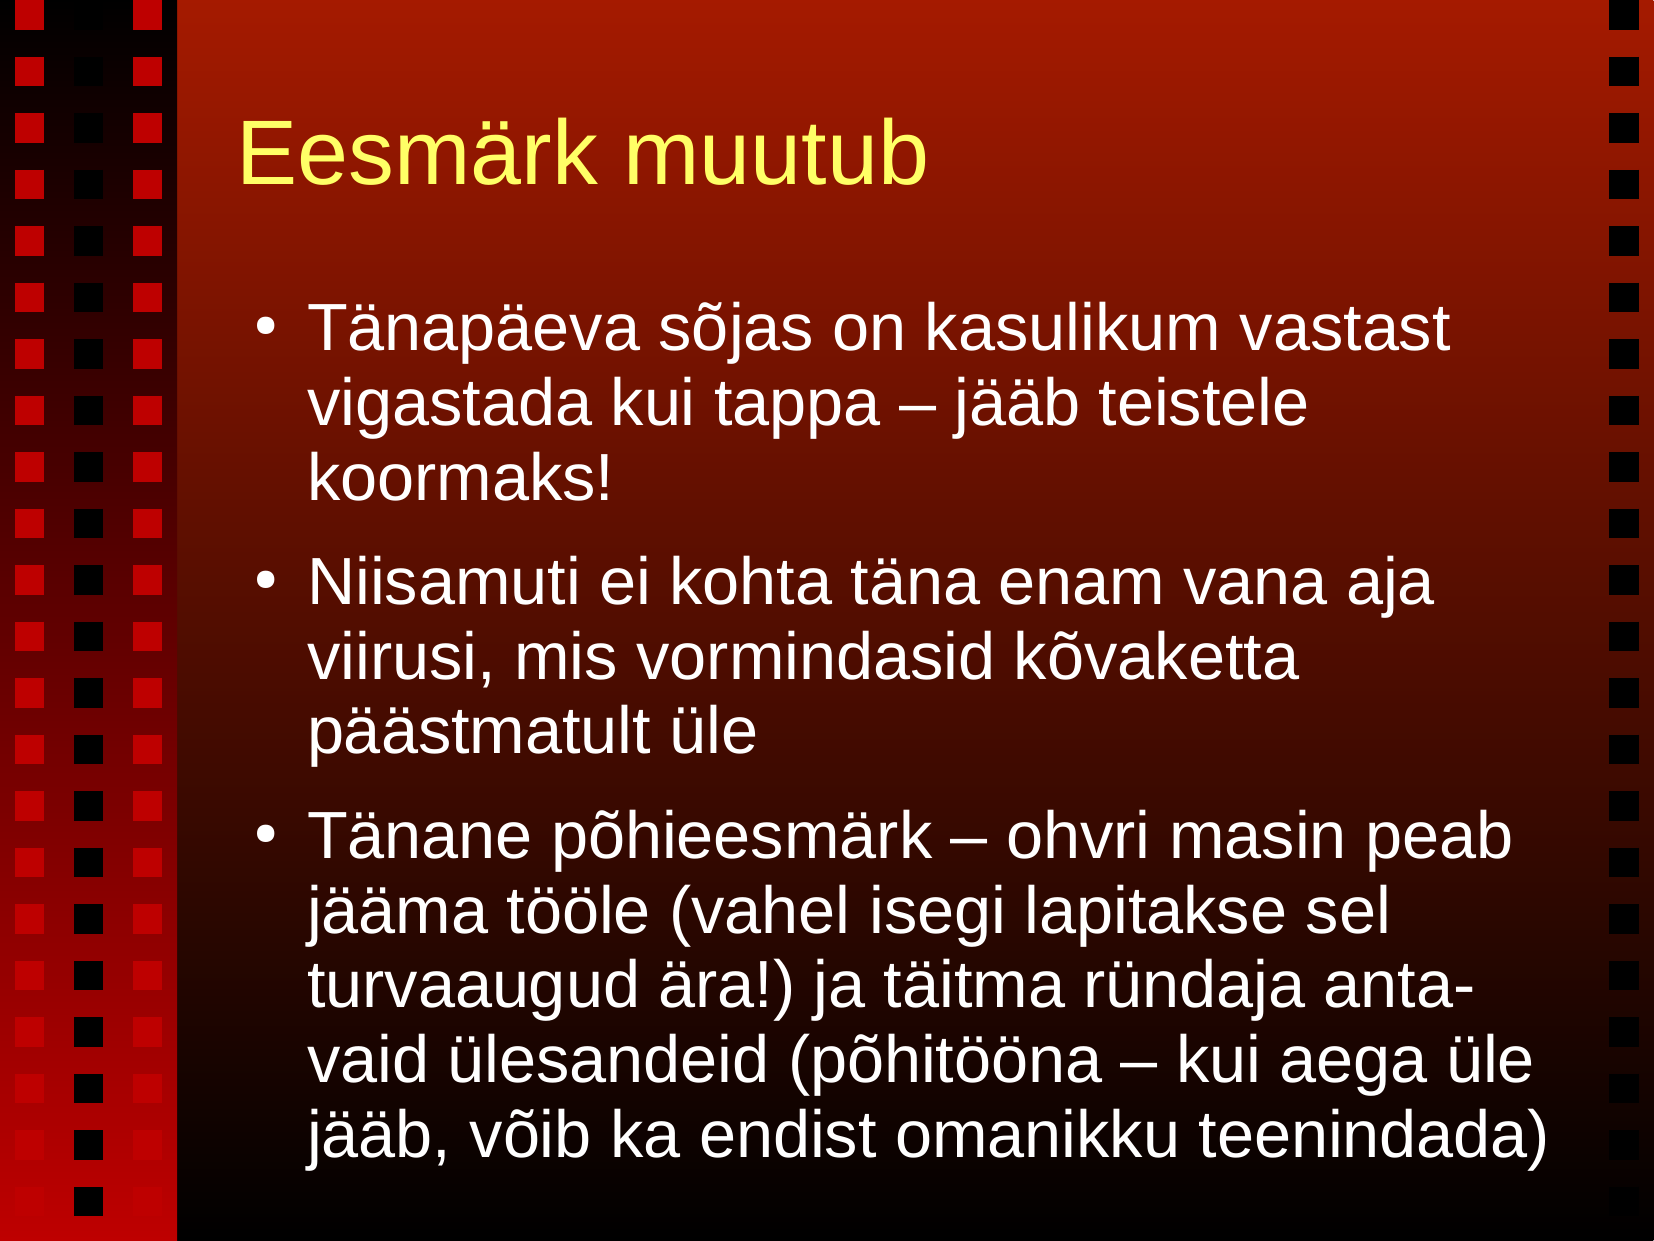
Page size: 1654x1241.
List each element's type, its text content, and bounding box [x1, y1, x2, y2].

list Tänapäeva sõjas on kasulikum vastast vigastada kui tappa – jääb teistele koormaks! Niisamuti ei kohta täna enam vana aja viirusi, mis vormindasid kõvaketta päästmatult üle Tänane põhieesmärk – ohvri masin peab jääma tööle (vahel isegi lapitakse sel turvaaugud ära!) ja täitma ründaja anta-vaid ülesandeid (põhitööna – kui aega üle jääb, võib ka endist omanikku teenindada) [236, 290, 1571, 1172]
title Eesmärk muutub [236, 49, 1571, 257]
